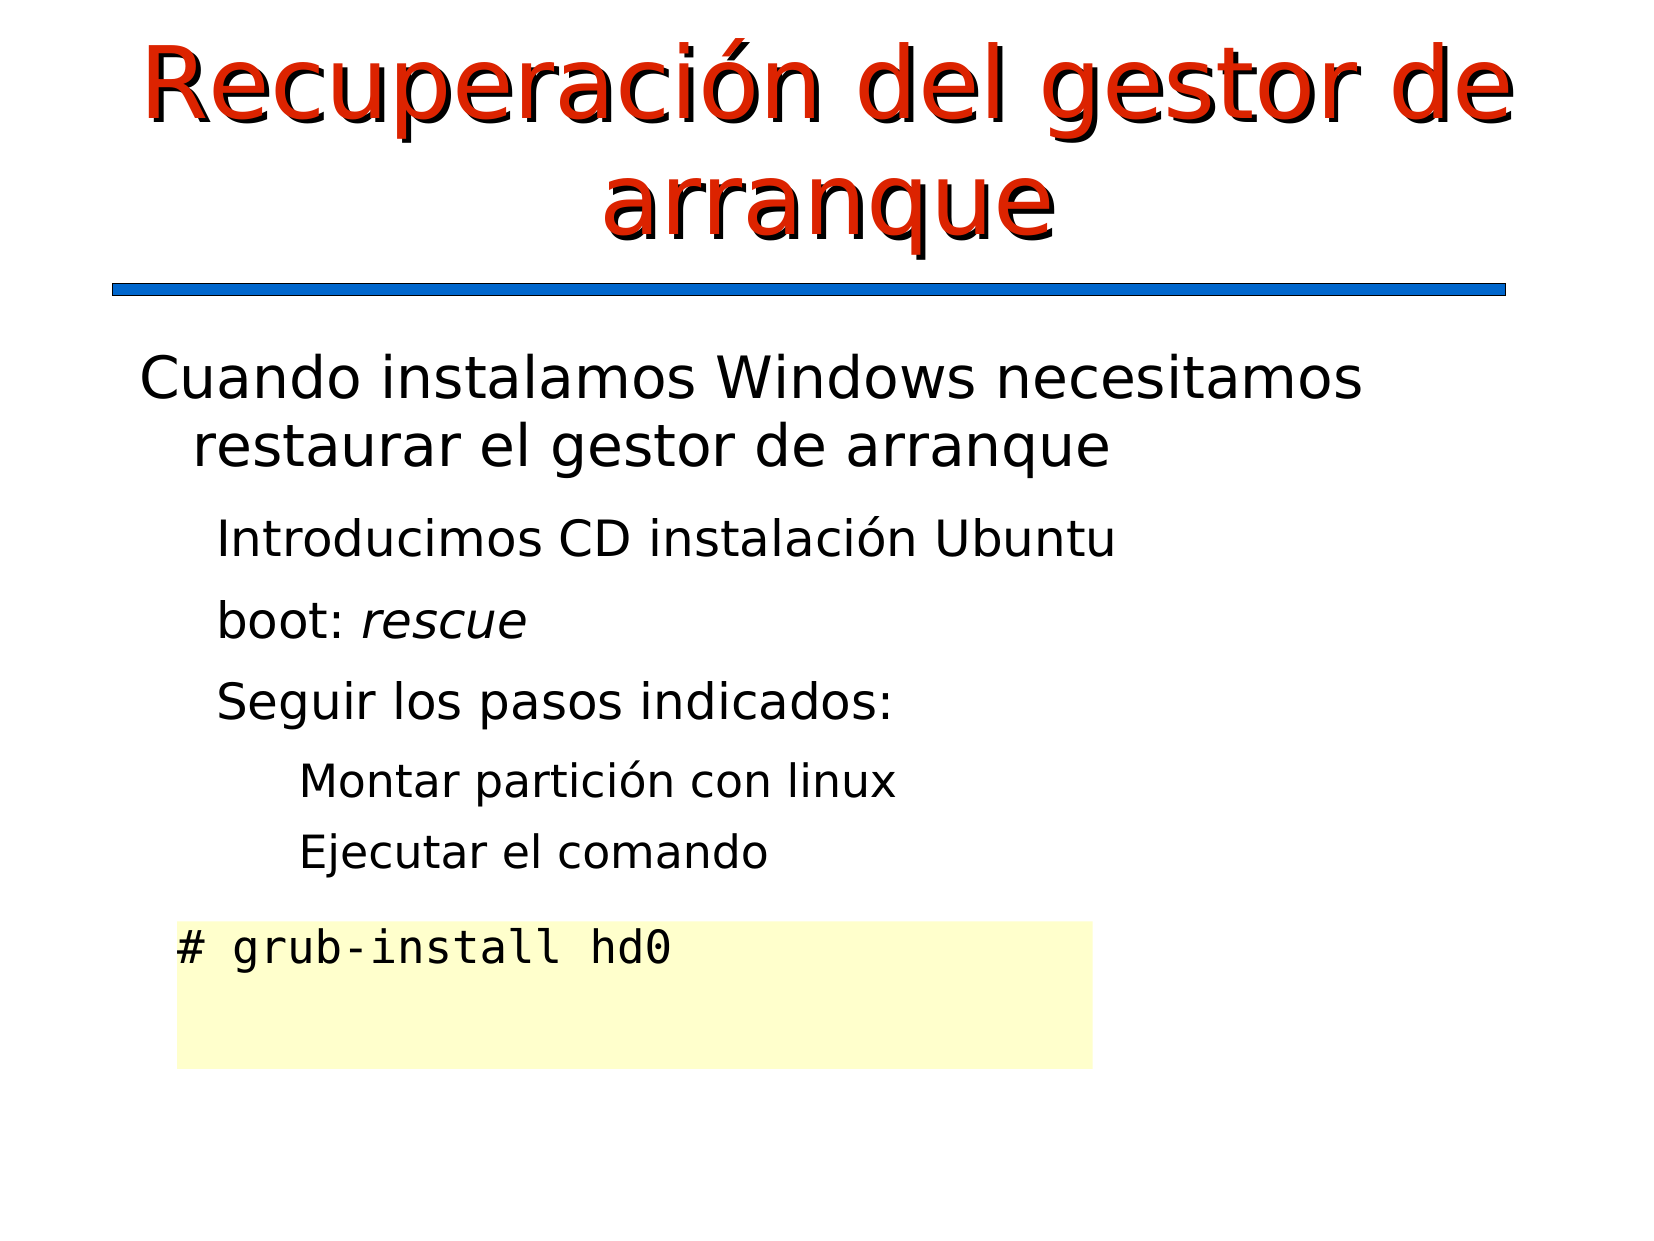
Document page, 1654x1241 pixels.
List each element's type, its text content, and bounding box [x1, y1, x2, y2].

title Recuperación del gestor de arranque [121, 25, 1534, 258]
text_box # grub-install hd0 [177, 921, 1093, 1069]
list Cuando instalamos Windows necesitamos restaurar el gestor de arranque Introducimos CD instalación Ubuntu boot: rescue Seguir los pasos indicados: Montar partición con linux Ejecutar el comando [121, 344, 1534, 1127]
